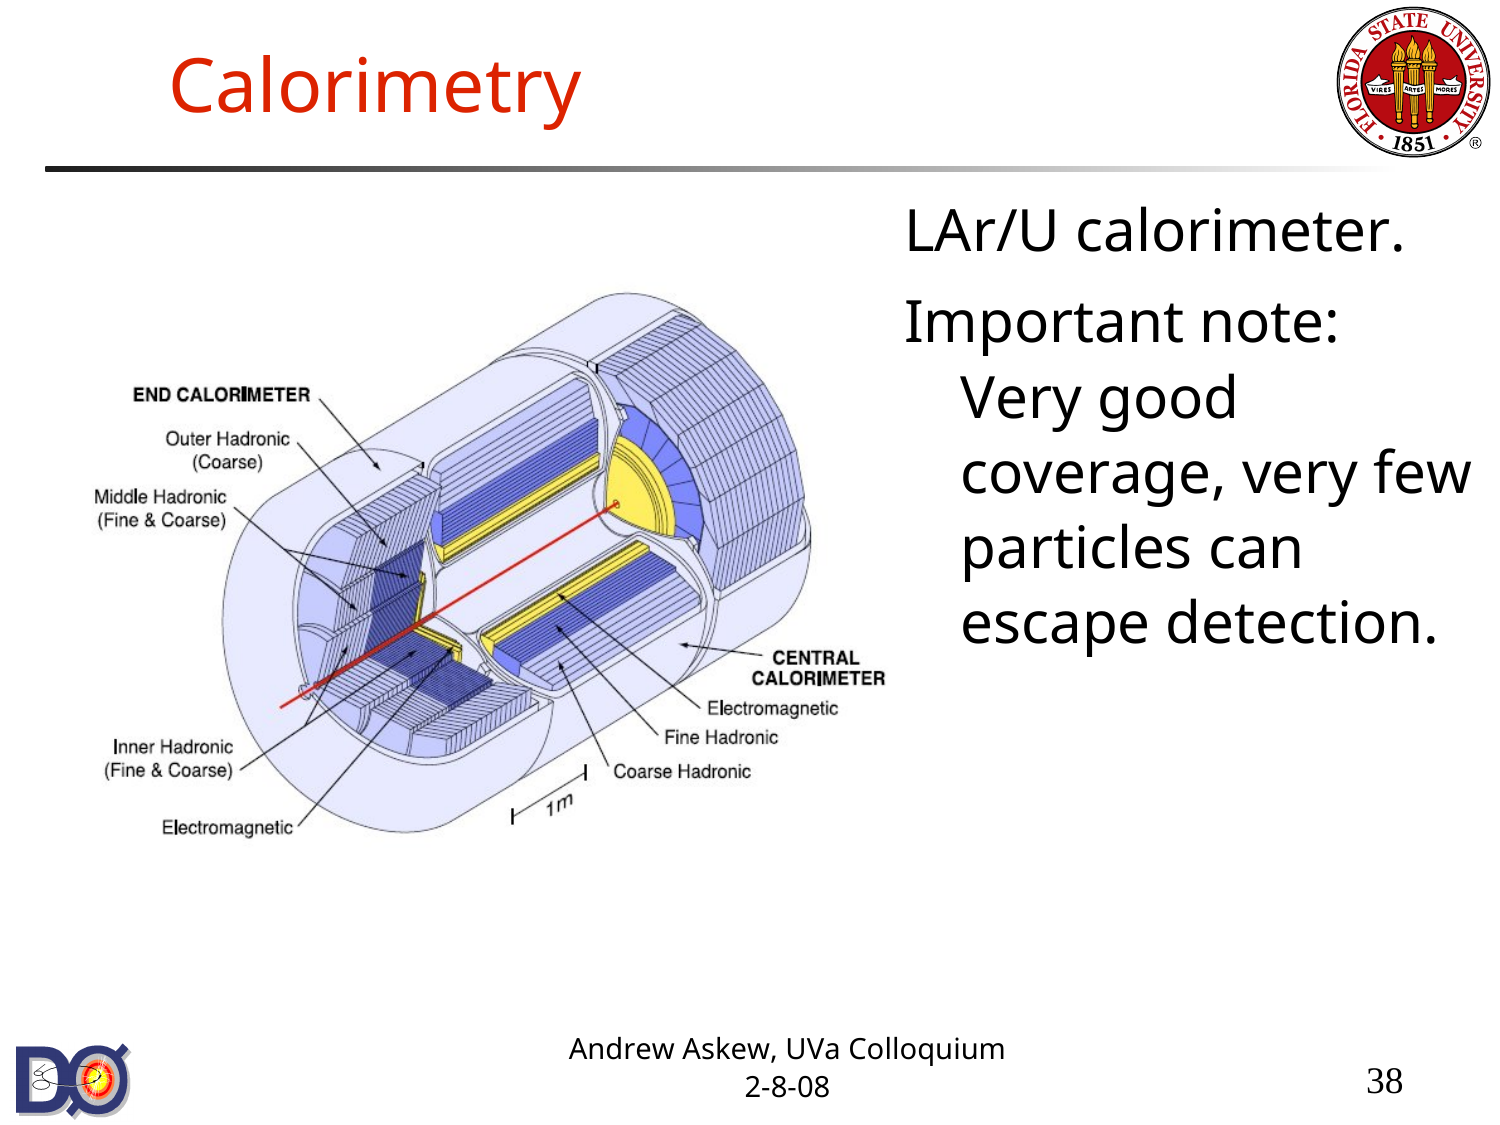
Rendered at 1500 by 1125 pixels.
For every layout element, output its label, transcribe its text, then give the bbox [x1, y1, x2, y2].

picture [1335, 5, 1492, 159]
title Calorimetry [168, 29, 1313, 137]
picture [1, 263, 902, 856]
picture [9, 1042, 134, 1122]
list LAr/U calorimeter. Important note: Very good coverage, very few particles can escape detection. [904, 190, 1473, 974]
